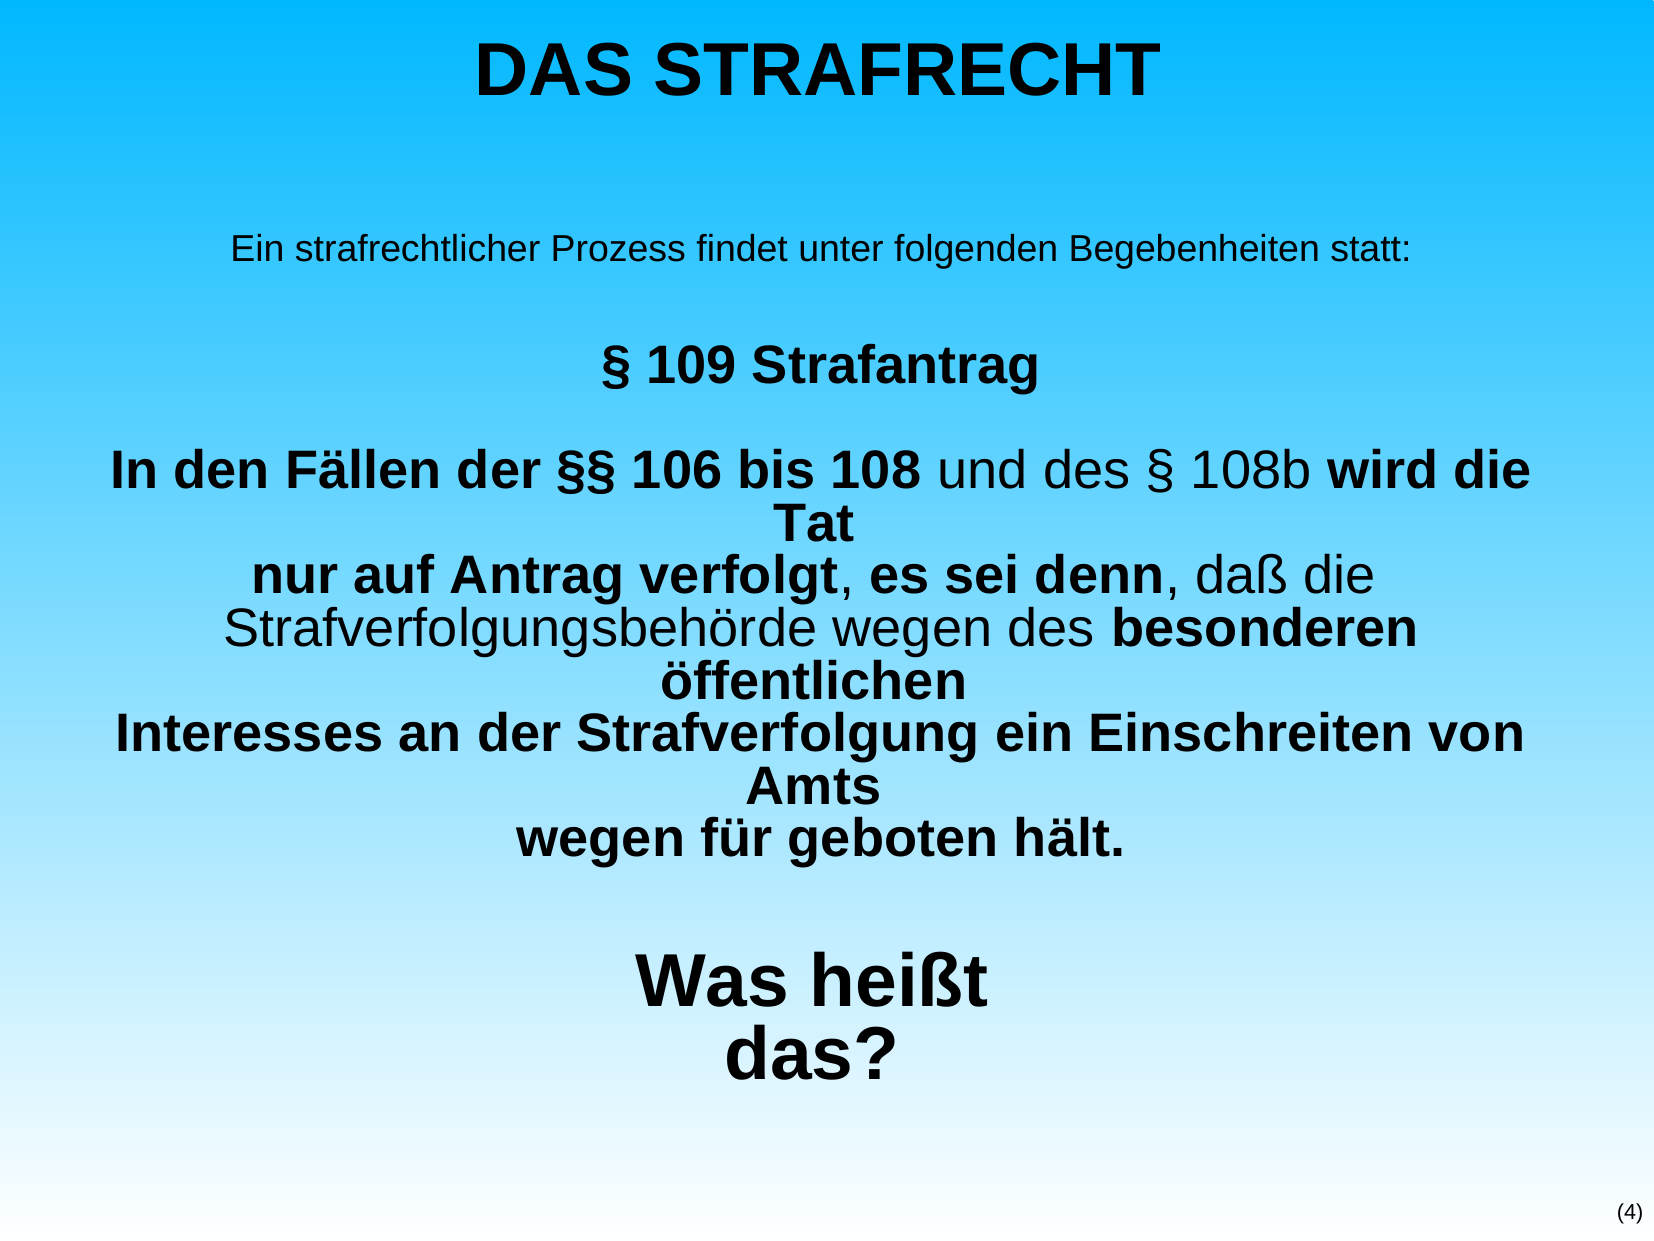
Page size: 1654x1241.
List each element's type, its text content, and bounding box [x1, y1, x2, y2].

text_box (4)‏ [1602, 1189, 1654, 1241]
text_box Ein strafrechtlicher Prozess findet unter folgenden Begebenheiten statt: § 109 Strafantrag In den Fällen der §§ 106 bis 108 und des § 108b wird die Tat nur auf Antrag verfolgt, es sei denn, daß die Strafverfolgungsbehörde wegen des besonderen öffentlichen Interesses an der Strafverfolgung ein Einschreiten von Amts wegen für geboten hält. [65, 224, 1577, 624]
text_box DAS STRAFRECHT [459, 29, 1183, 129]
text_box Was heißt das? [531, 940, 1093, 1128]
